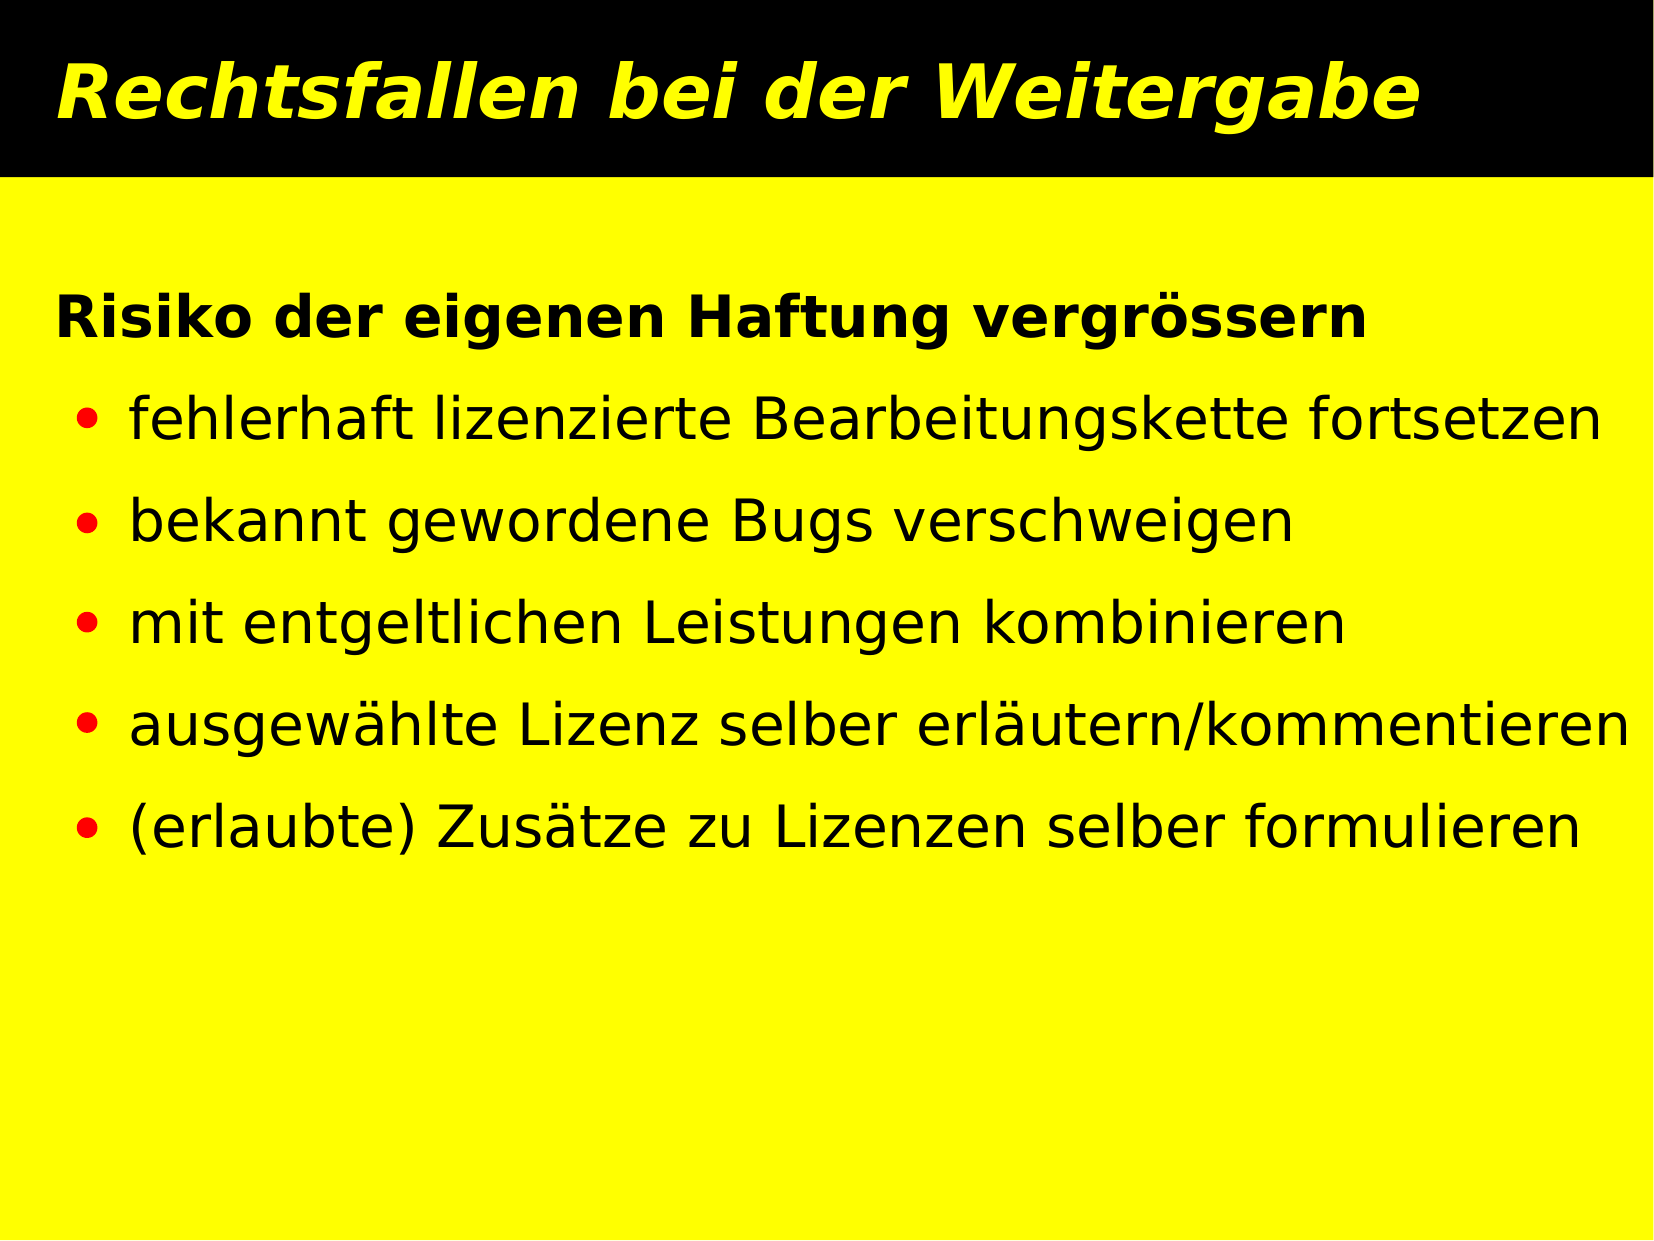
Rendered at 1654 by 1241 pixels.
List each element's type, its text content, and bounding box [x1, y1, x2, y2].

text_box Risiko der eigenen Haftung vergrössern fehlerhaft lizenzierte Bearbeitungskette fortsetzen bekannt gewordene Bugs verschweigen mit entgeltlichen Leistungen kombinieren ausgewählte Lizenz selber erläutern/kommentieren (erlaubte) Zusätze zu Lizenzen selber formulieren [40, 276, 1648, 904]
text_box Rechtsfallen bei der Weitergabe [41, 41, 1413, 144]
text_box [0, 0, 1654, 1241]
